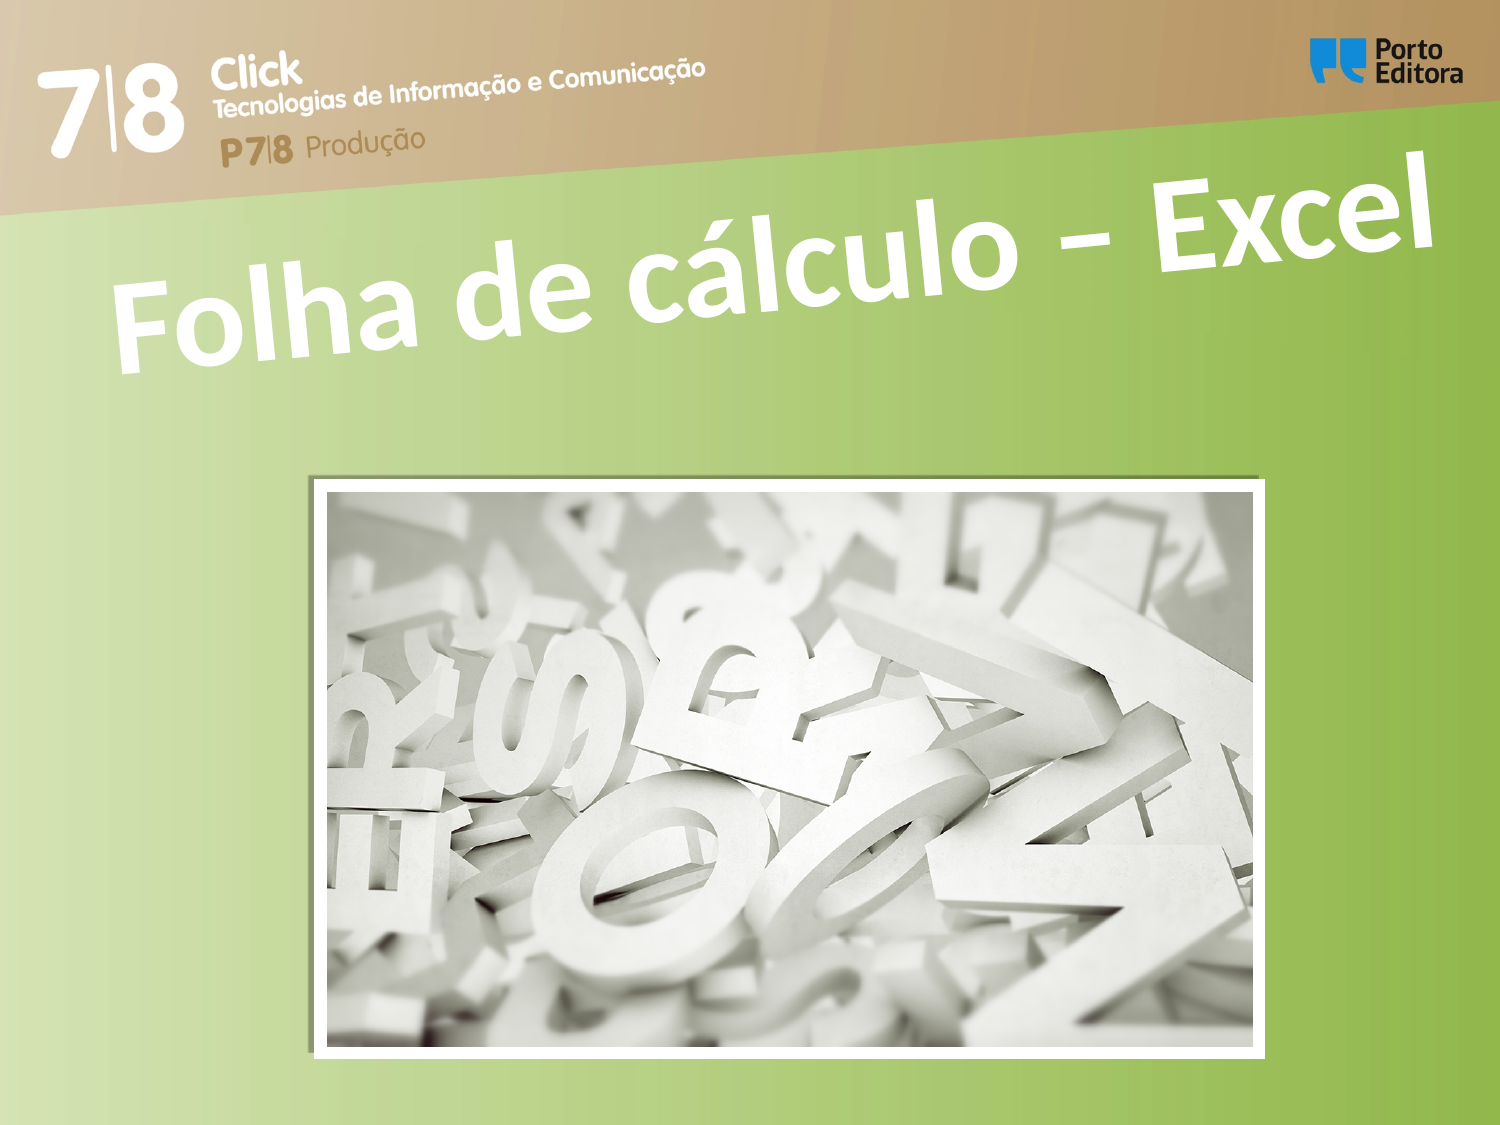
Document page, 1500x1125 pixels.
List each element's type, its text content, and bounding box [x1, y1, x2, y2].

picture [0, 0, 1500, 1125]
text_box Folha de cálculo – Excel [73, 113, 1500, 418]
